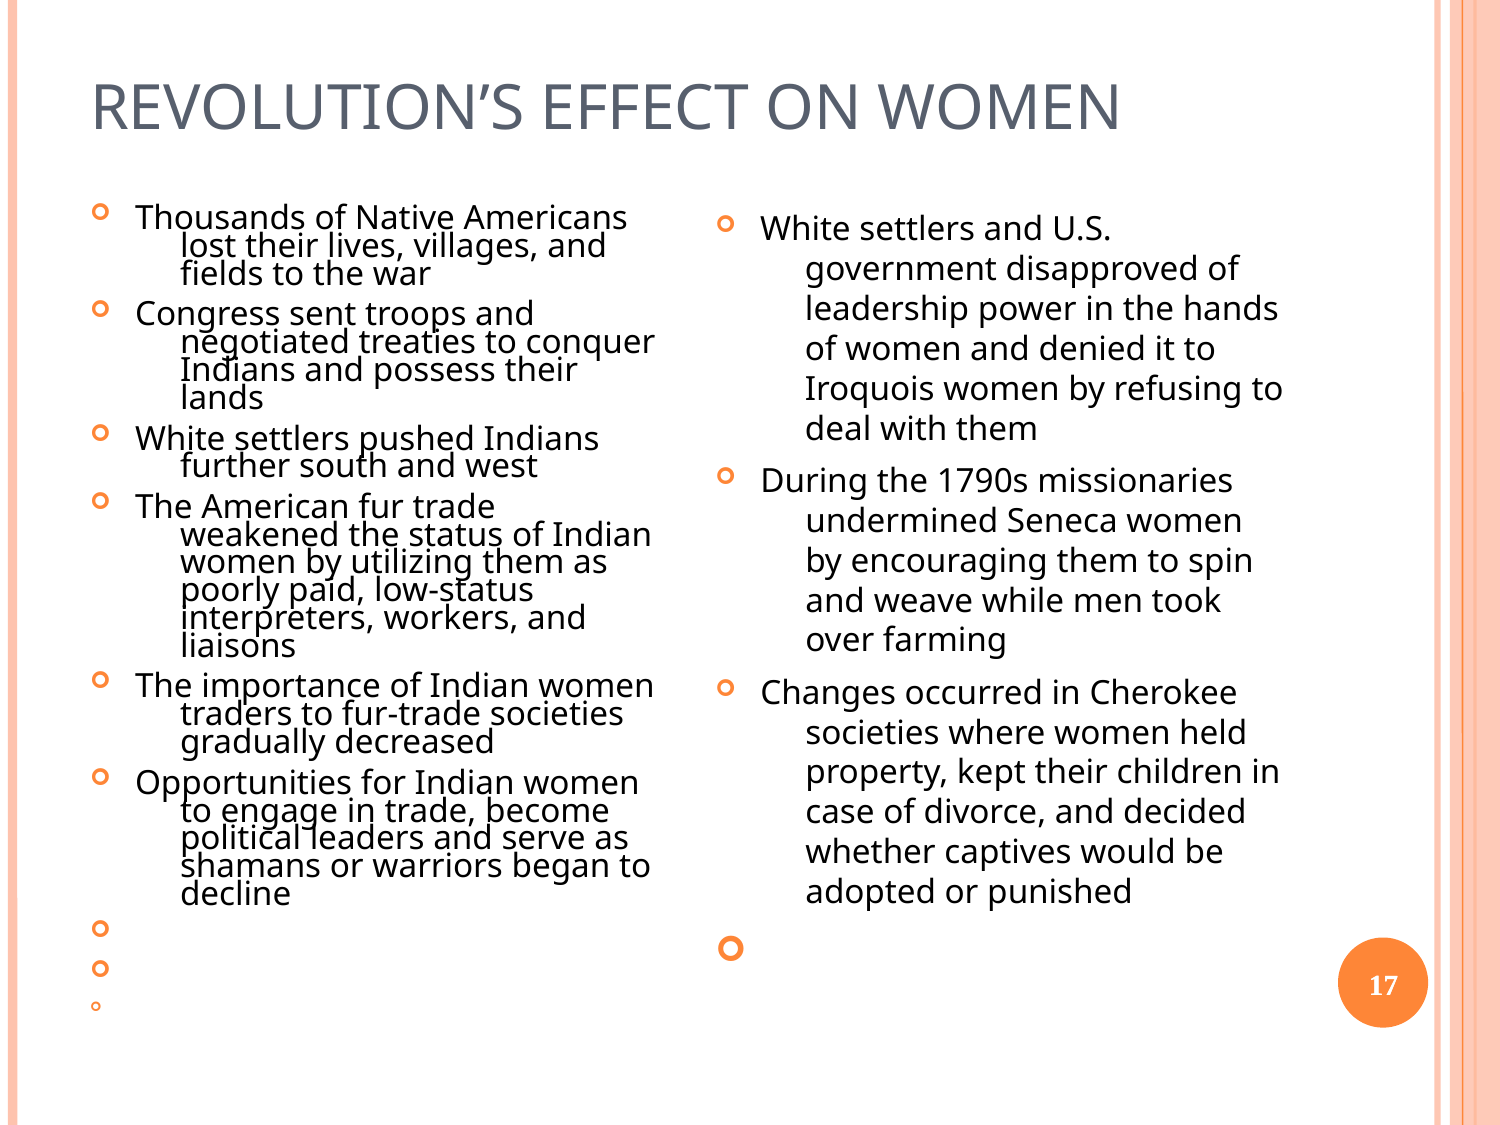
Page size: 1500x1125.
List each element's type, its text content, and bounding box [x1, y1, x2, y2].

text_box [1333, 940, 1434, 1027]
list Thousands of Native Americans lost their lives, villages, and fields to the war Congress sent troops and negotiated treaties to conquer Indians and possess their lands White settlers pushed Indians further south and west The American fur trade weakened the status of Indian women by utilizing them as poorly paid, low-status interpreters, workers, and liaisons The importance of Indian women traders to fur-trade societies gradually decreased Opportunities for Indian women to engage in trade, become political leaders and serve as shamans or warriors began to decline [75, 200, 676, 1013]
list White settlers and U.S. government disapproved of leadership power in the hands of women and denied it to Iroquois women by refusing to deal with them During the 1790s missionaries undermined Seneca women by encouraging them to spin and weave while men took over farming Changes occurred in Cherokee societies where women held property, kept their children in case of divorce, and decided whether captives would be adopted or punished [700, 200, 1301, 1013]
title Revolution’s Effect on Women [75, 45, 1300, 150]
